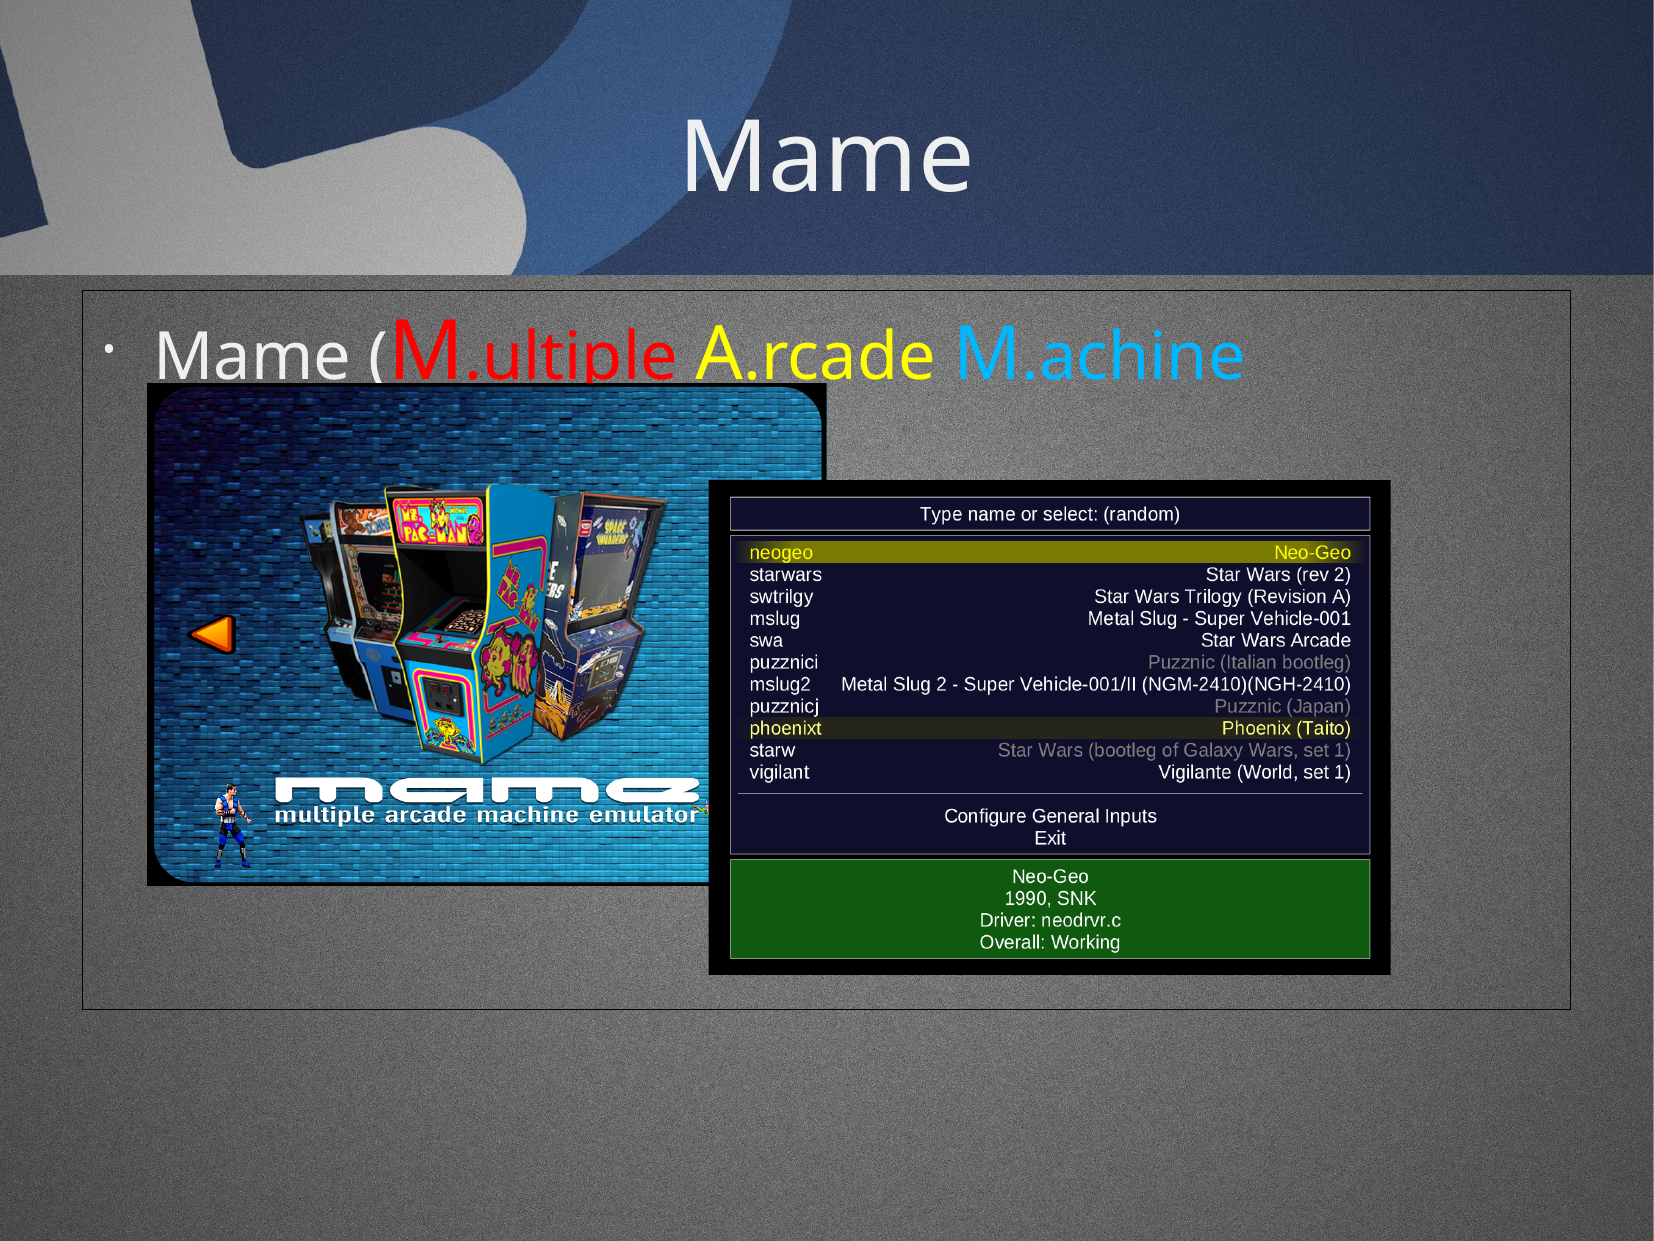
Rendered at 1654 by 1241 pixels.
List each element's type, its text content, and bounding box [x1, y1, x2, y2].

picture [0, 0, 1654, 1241]
list Mame (M.ultiple A.rcade M.achine E.mulator) [82, 290, 1571, 1010]
title Mame [82, 49, 1571, 257]
